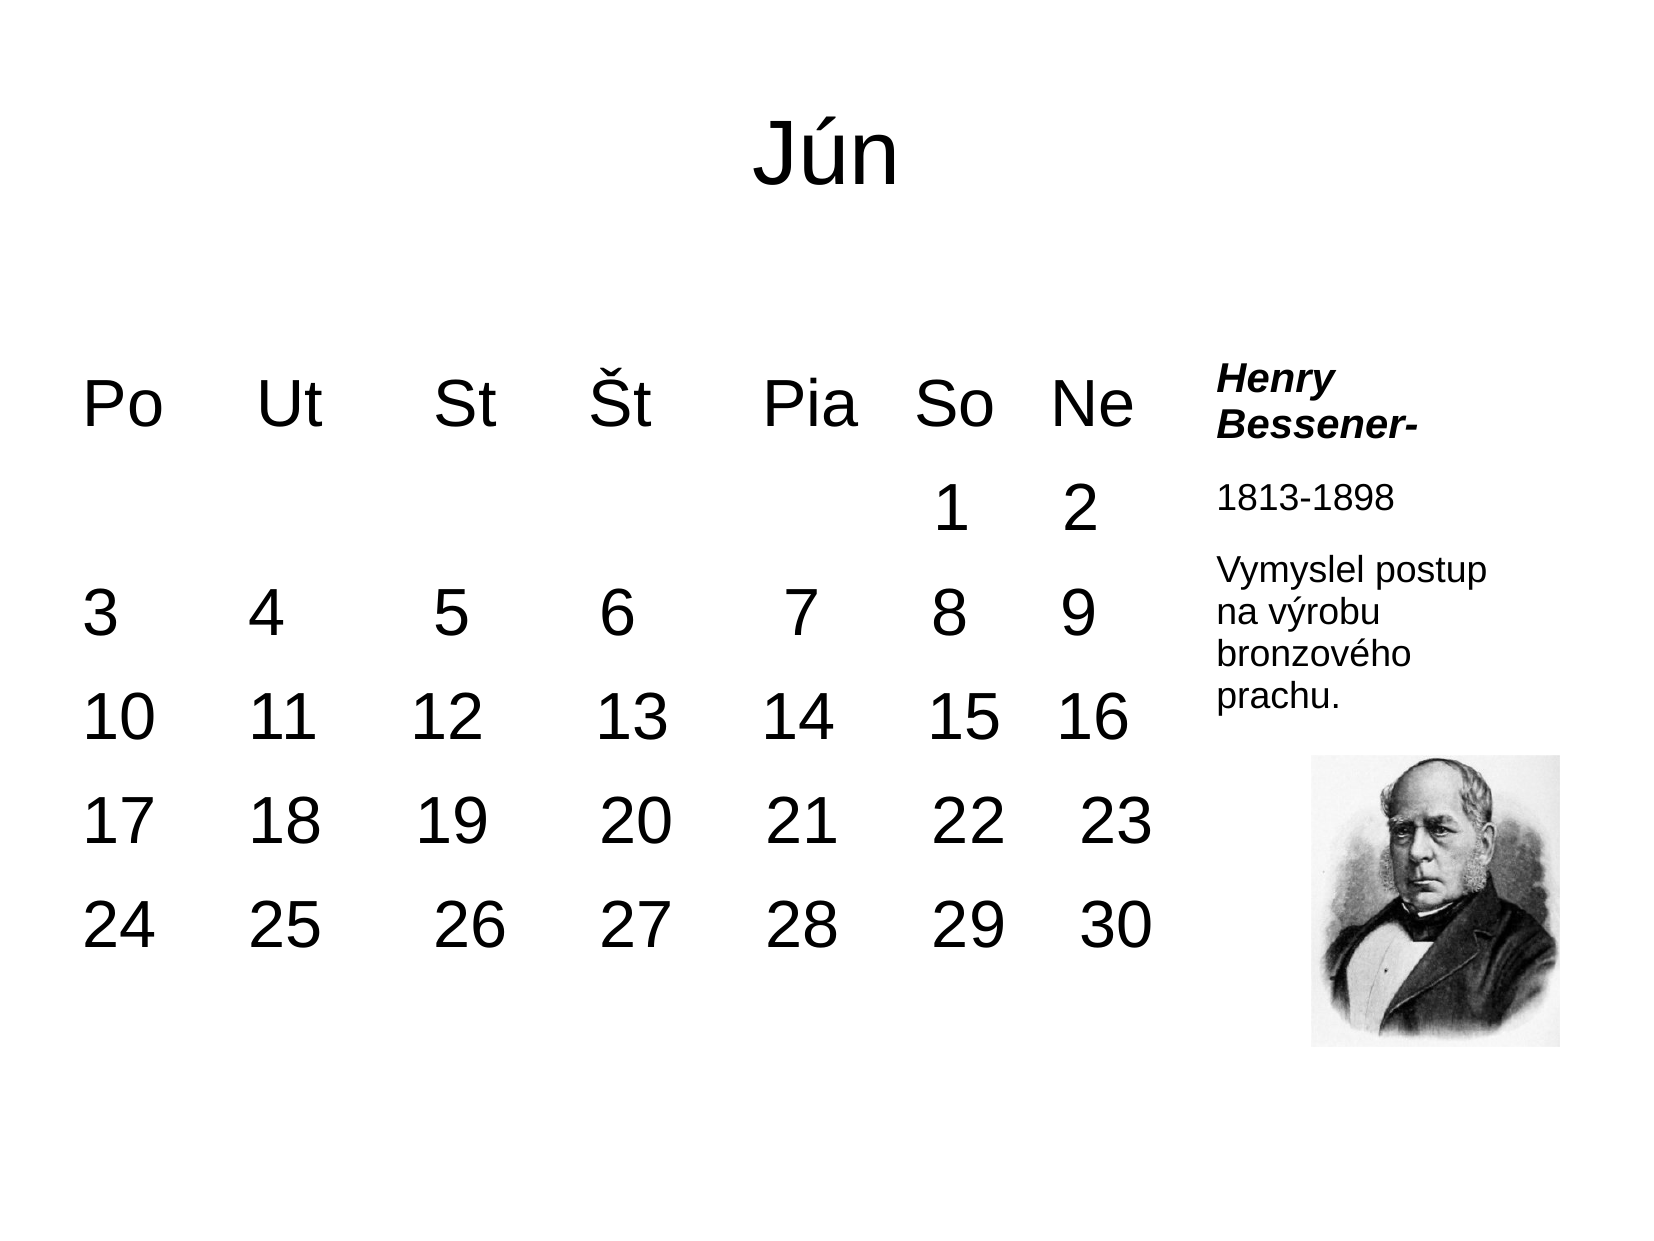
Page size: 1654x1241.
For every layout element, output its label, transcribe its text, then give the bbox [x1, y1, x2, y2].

list Henry Bessener- 1813-1898 Vymyslel postup na výrobu bronzového prachu. [1145, 354, 1536, 719]
list Po Ut St Št Pia So Ne 1 2 3 4 5 6 7 8 9 10 11 12 13 14 15 16 17 18 19 20 21 22 23 24 25 26 27 28 29 30 [82, 366, 1630, 1109]
title Jún [82, 49, 1571, 257]
picture [1311, 755, 1560, 1047]
